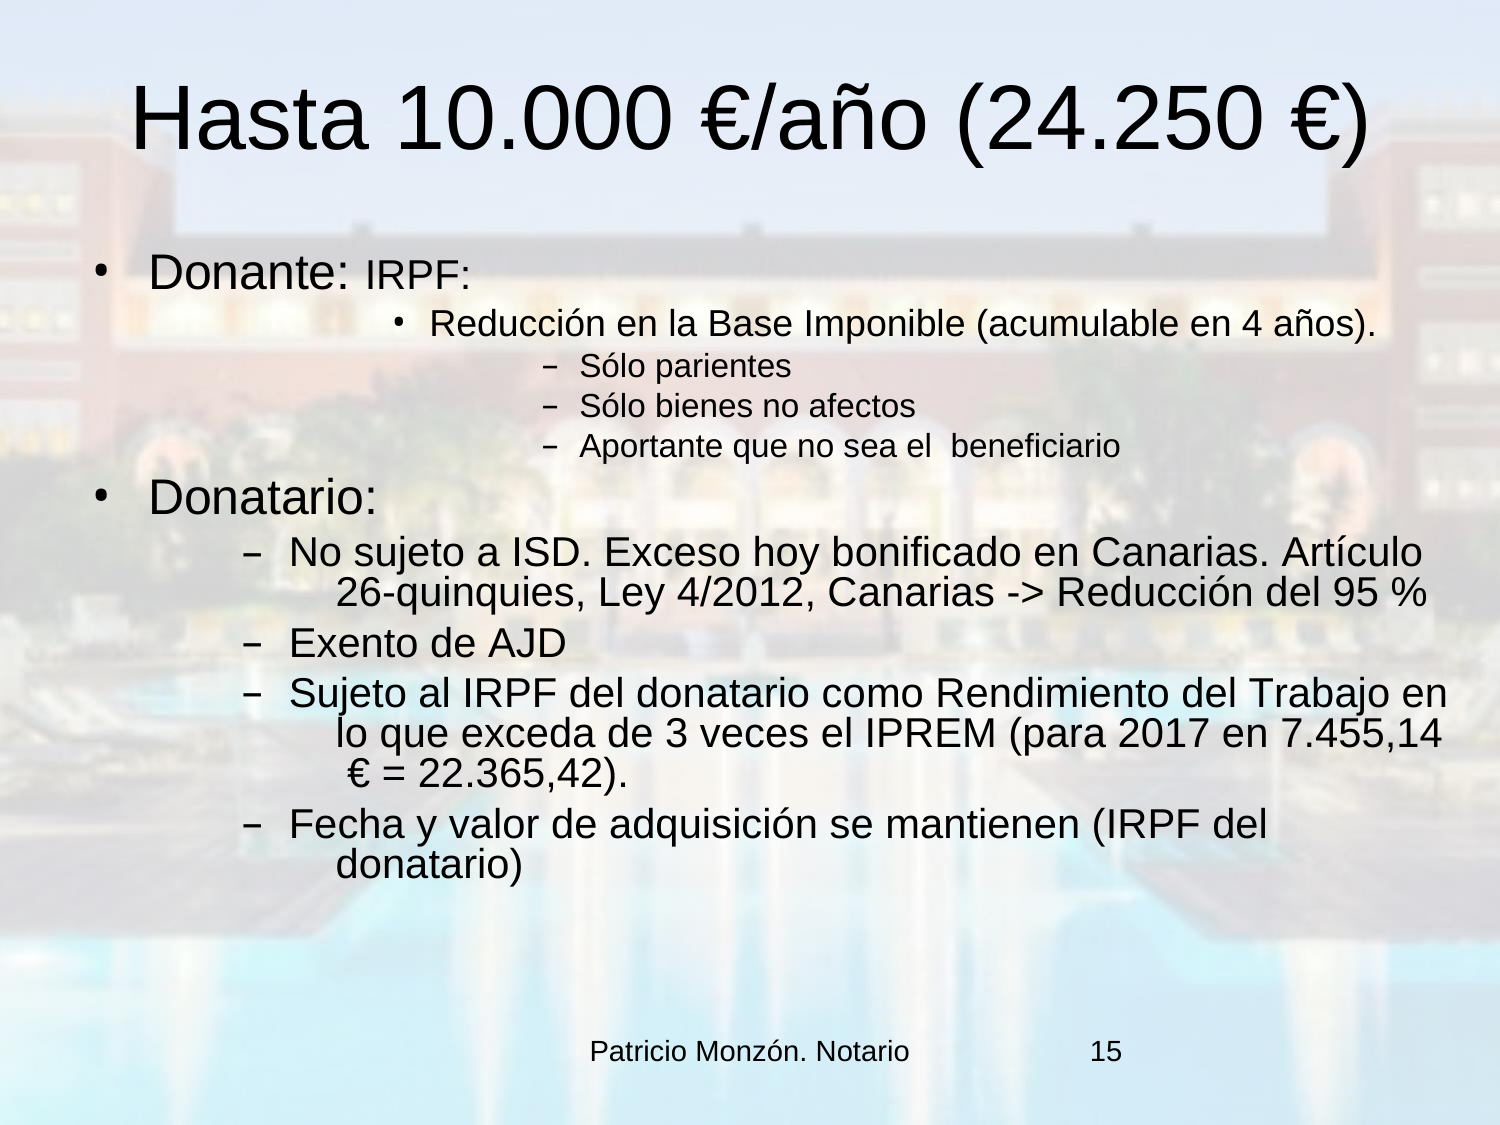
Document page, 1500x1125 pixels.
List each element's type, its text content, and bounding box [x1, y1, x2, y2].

text_box Patricio Monzón. Notario [512, 1024, 988, 1103]
title Hasta 10.000 €/año (24.250 €) [76, 31, 1427, 194]
list Donante: IRPF: Reducción en la Base Imponible (acumulable en 4 años). Sólo parientes Sólo bienes no afectos Aportante que no sea el beneficiario Donatario: No sujeto a ISD. Exceso hoy bonificado en Canarias. Artículo 26-quinquies, Ley 4/2012, Canarias -> Reducción del 95 % Exento de AJD Sujeto al IRPF del donatario como Rendimiento del Trabajo en lo que exceda de 3 veces el IPREM (para 2017 en 7.455,14 € = 22.365,42). Fecha y valor de adquisición se mantienen (IRPF del donatario) [76, 243, 1465, 1007]
text_box [1074, 1024, 1426, 1103]
